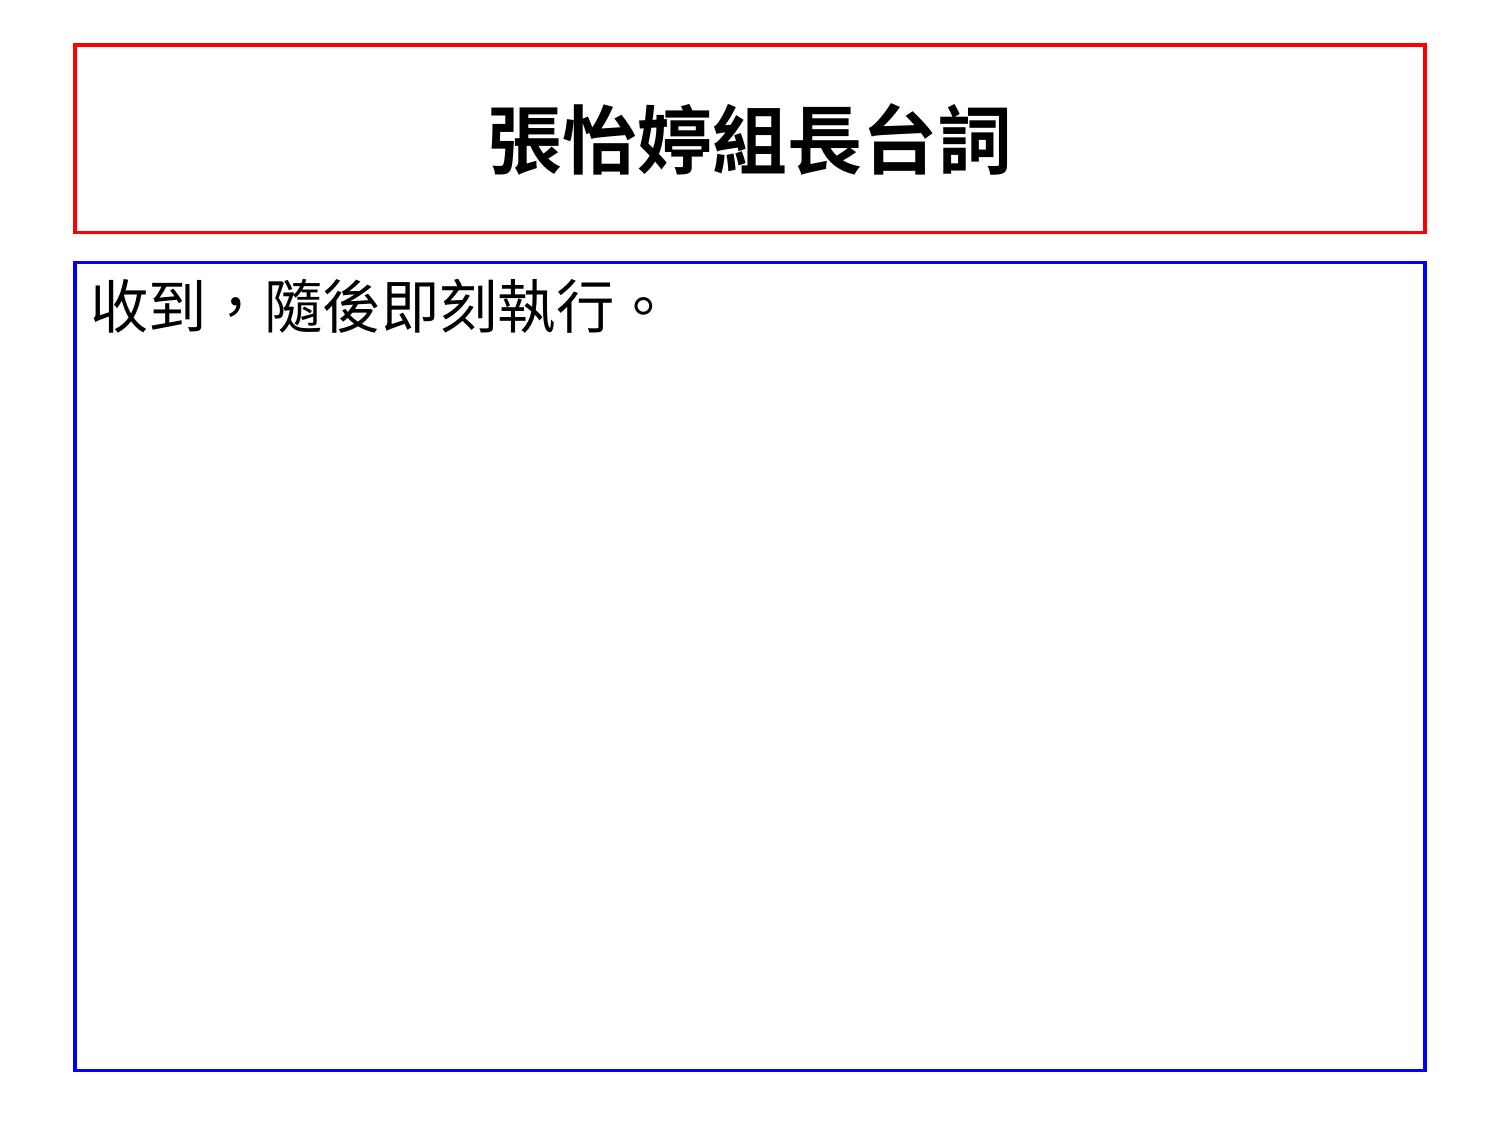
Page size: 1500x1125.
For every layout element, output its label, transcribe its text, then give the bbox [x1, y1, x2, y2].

list 收到，隨後即刻執行。 [75, 262, 1426, 1071]
title 張怡婷組長台詞 [75, 45, 1426, 233]
